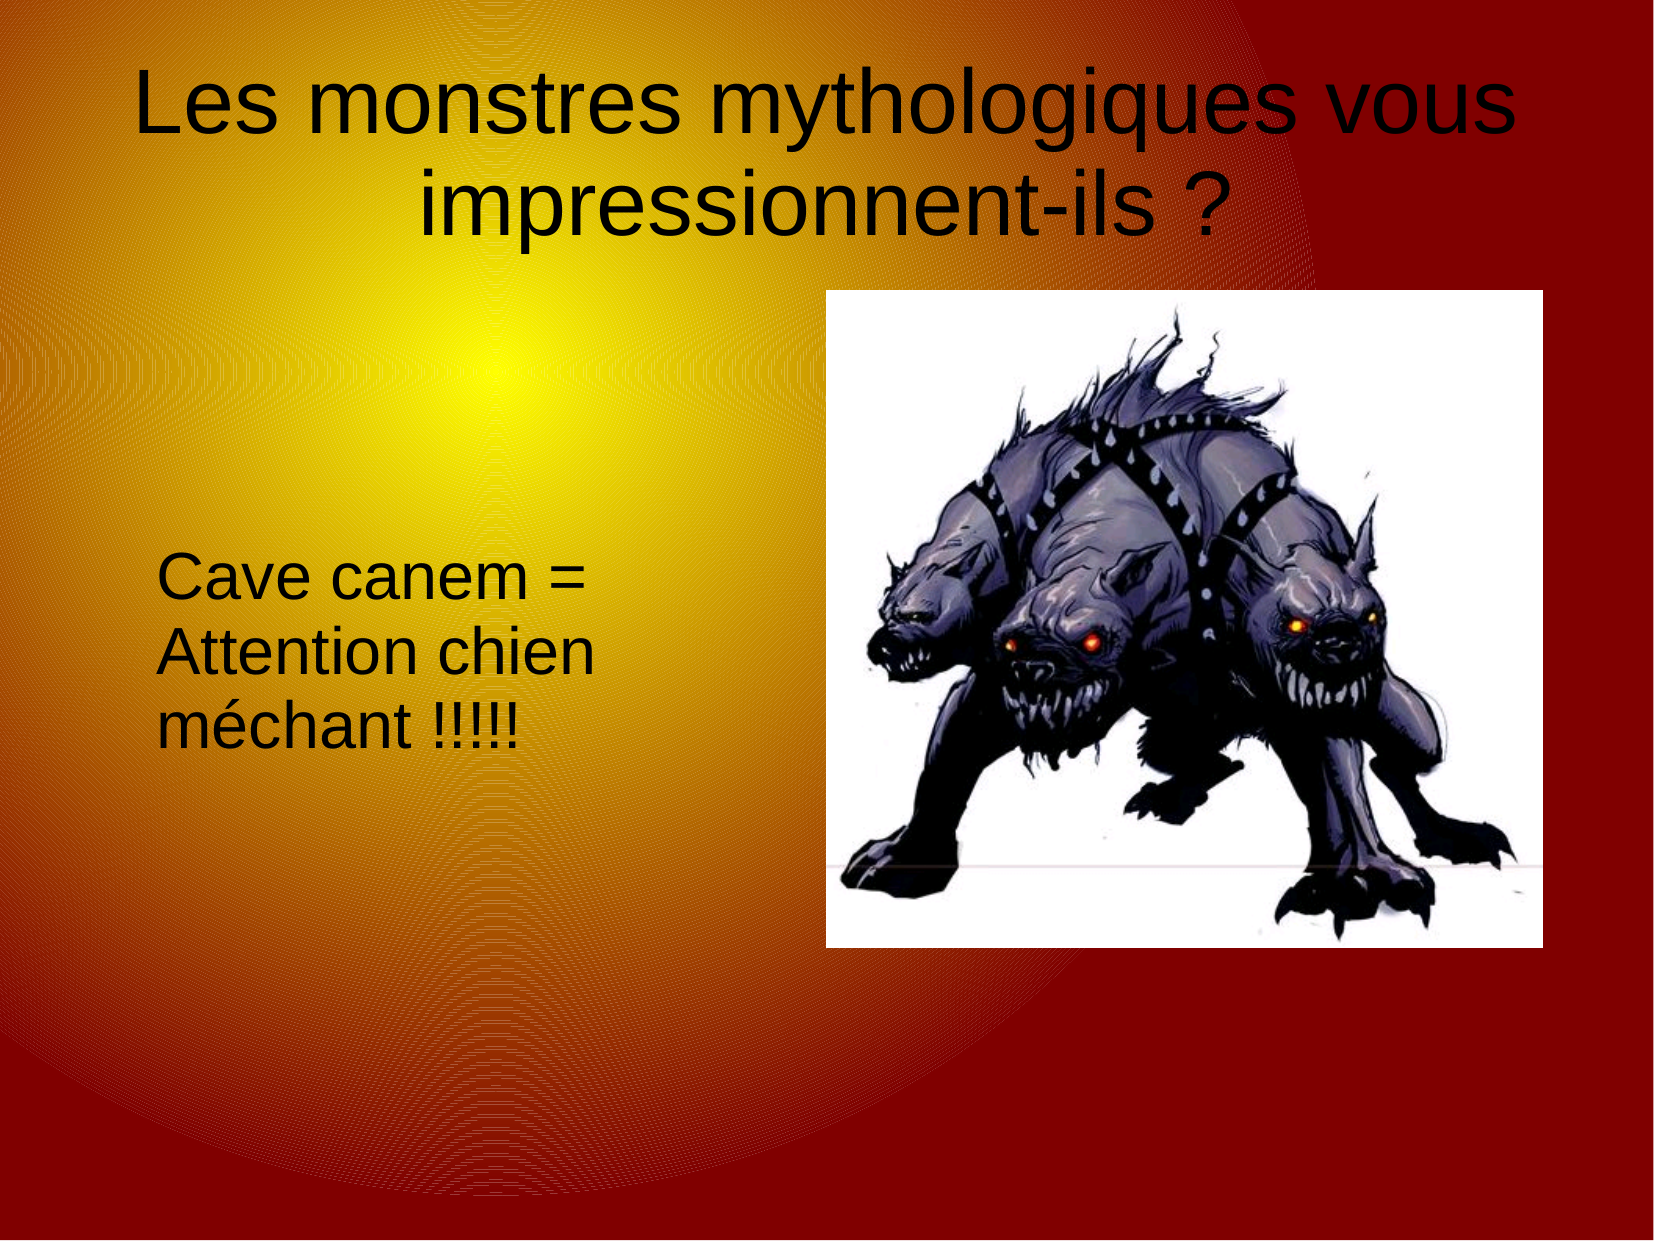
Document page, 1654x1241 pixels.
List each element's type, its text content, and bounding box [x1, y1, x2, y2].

text_box Cave canem = Attention chien méchant !!!!! [141, 531, 733, 771]
picture [826, 290, 1543, 948]
title Les monstres mythologiques vous impressionnent-ils ? [82, 49, 1571, 257]
